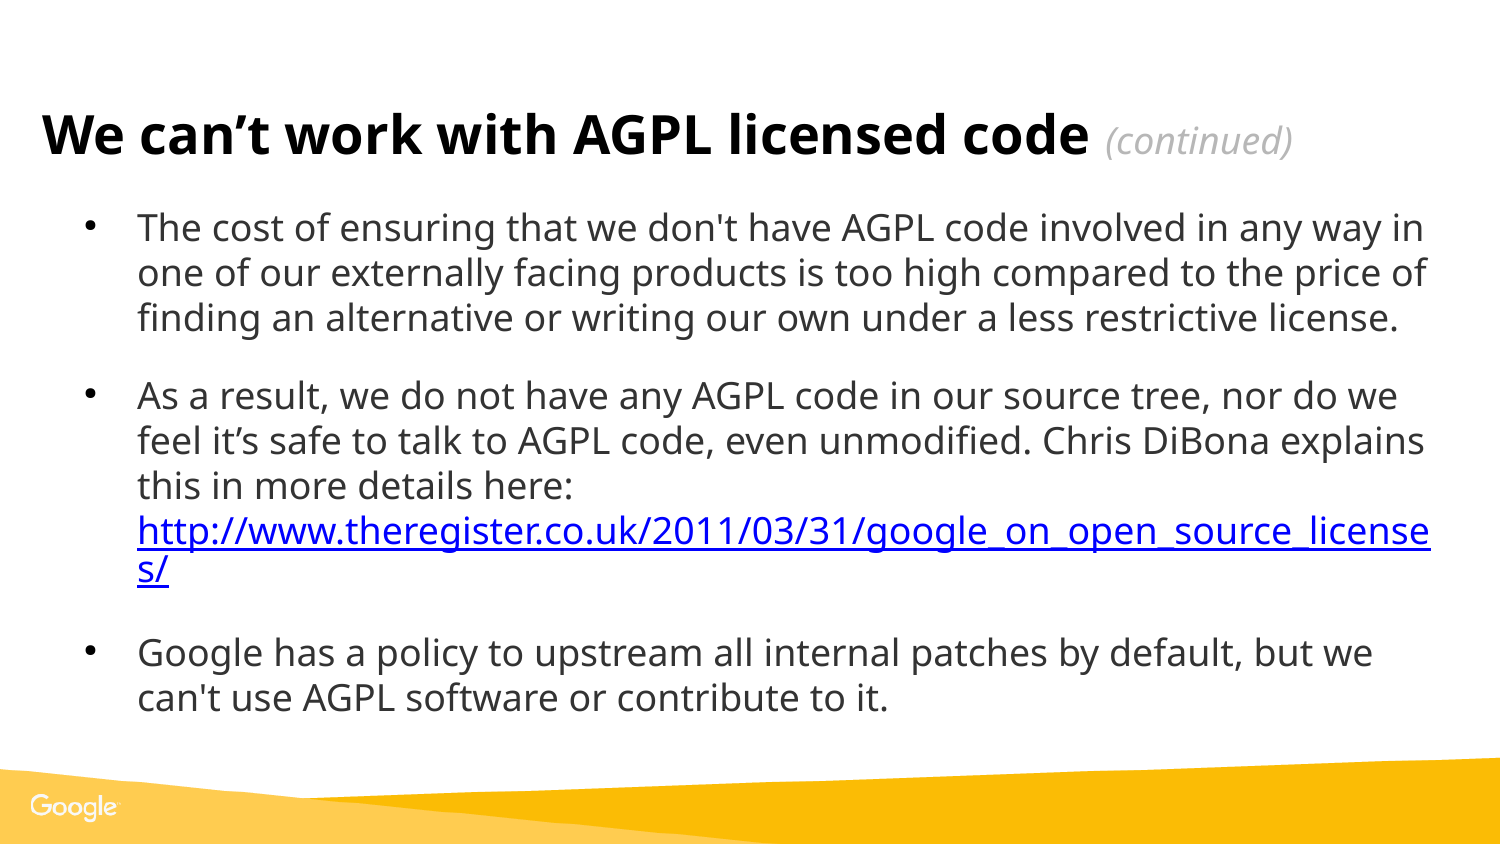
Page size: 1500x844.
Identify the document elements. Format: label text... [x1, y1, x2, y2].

list The cost of ensuring that we don't have AGPL code involved in any way in one of our externally facing products is too high compared to the price of finding an alternative or writing our own under a less restrictive license. As a result, we do not have any AGPL code in our source tree, nor do we feel it’s safe to talk to AGPL code, even unmodified. Chris DiBona explains this in more details here: http://www.theregister.co.uk/2011/03/31/google_on_open_source_licenses/ Google has a policy to upstream all internal patches by default, but we can't use AGPL software or contribute to it. [51, 210, 1449, 750]
text_box We can’t work with AGPL licensed code (continued) [27, 85, 1478, 210]
picture [0, 0, 1500, 844]
